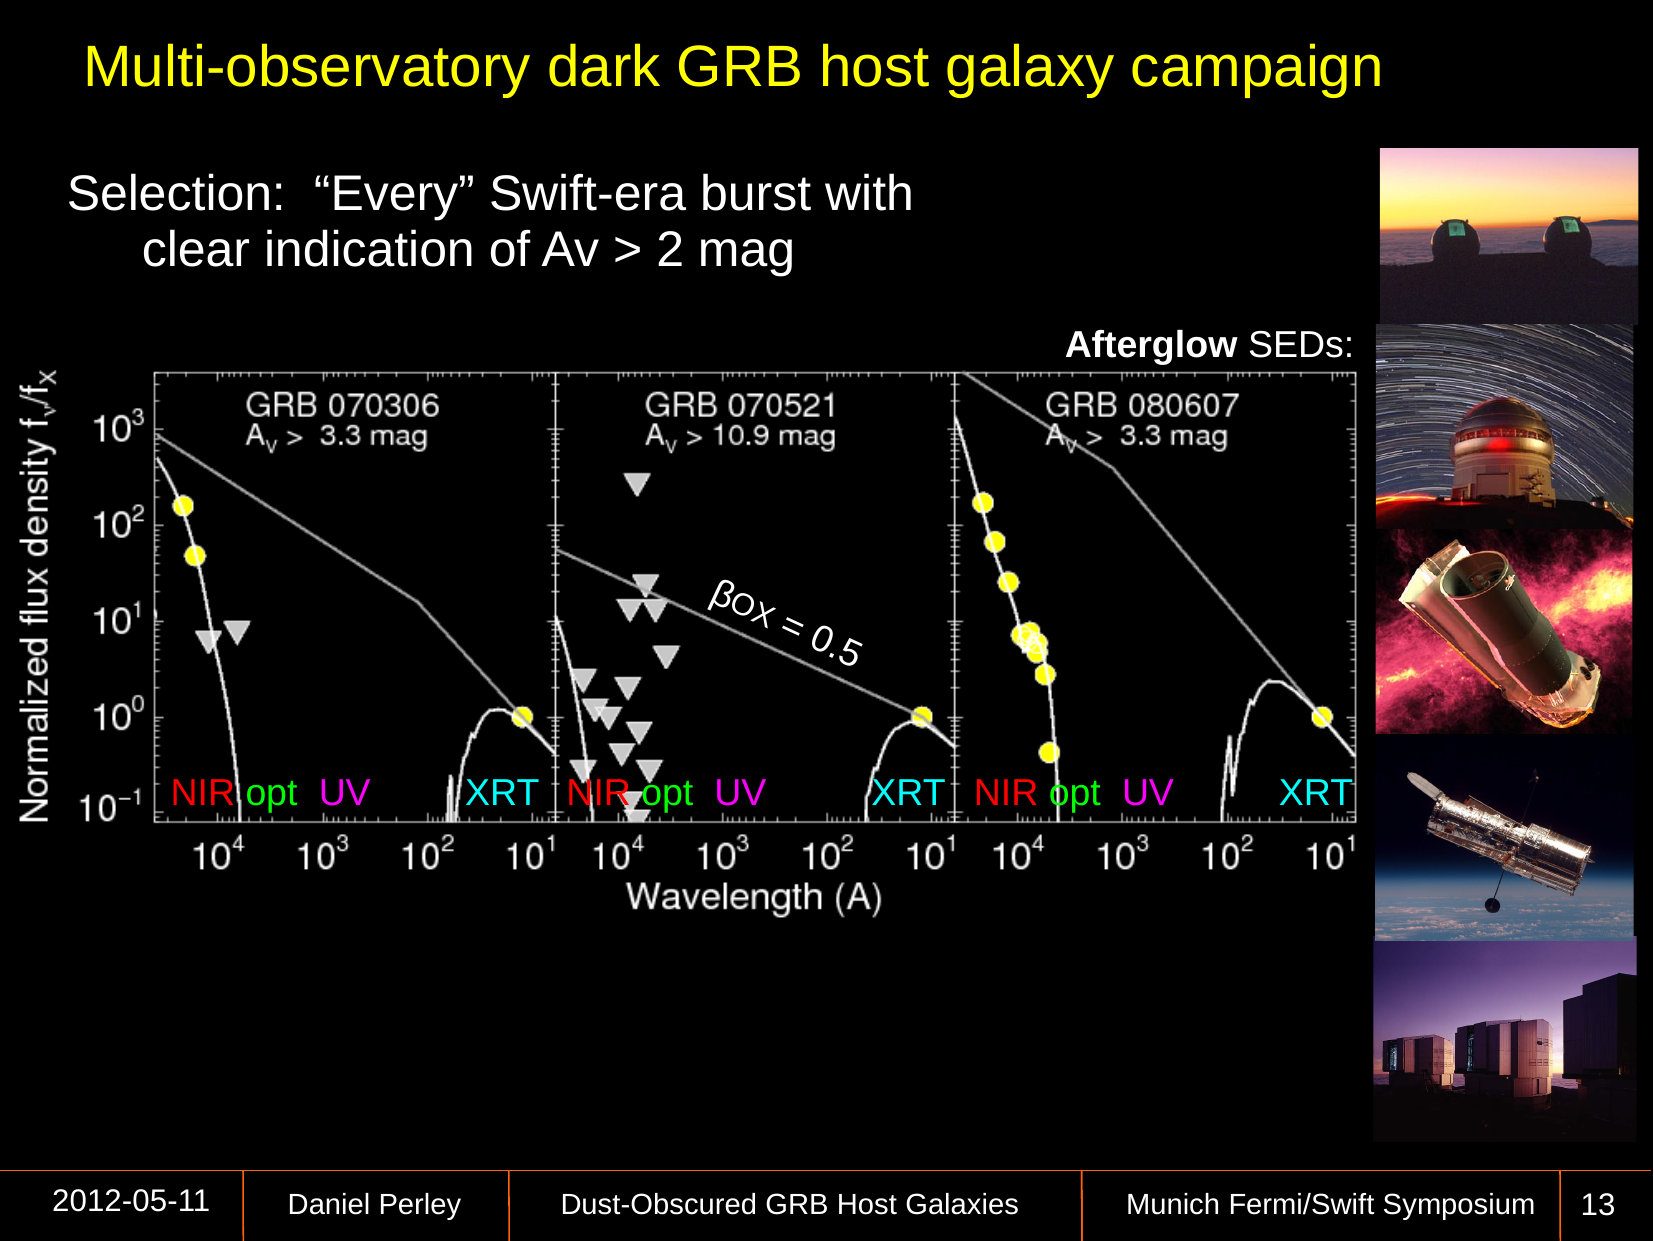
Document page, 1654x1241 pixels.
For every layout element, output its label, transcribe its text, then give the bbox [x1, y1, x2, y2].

text_box βOX = 0.5 [688, 557, 930, 710]
picture [1375, 148, 1639, 734]
text_box Selection: “Every” Swift-era burst with clear indication of Av > 2 mag [52, 158, 985, 285]
text_box NIR opt UV XRT [959, 764, 1372, 822]
title Multi-observatory dark GRB host galaxy campaign [83, 33, 1573, 100]
picture [0, 359, 1370, 921]
text_box NIR opt UV XRT [155, 764, 551, 822]
picture [1373, 735, 1637, 1142]
text_box NIR opt UV XRT [551, 764, 959, 822]
text_box Afterglow SEDs: [981, 315, 1370, 373]
